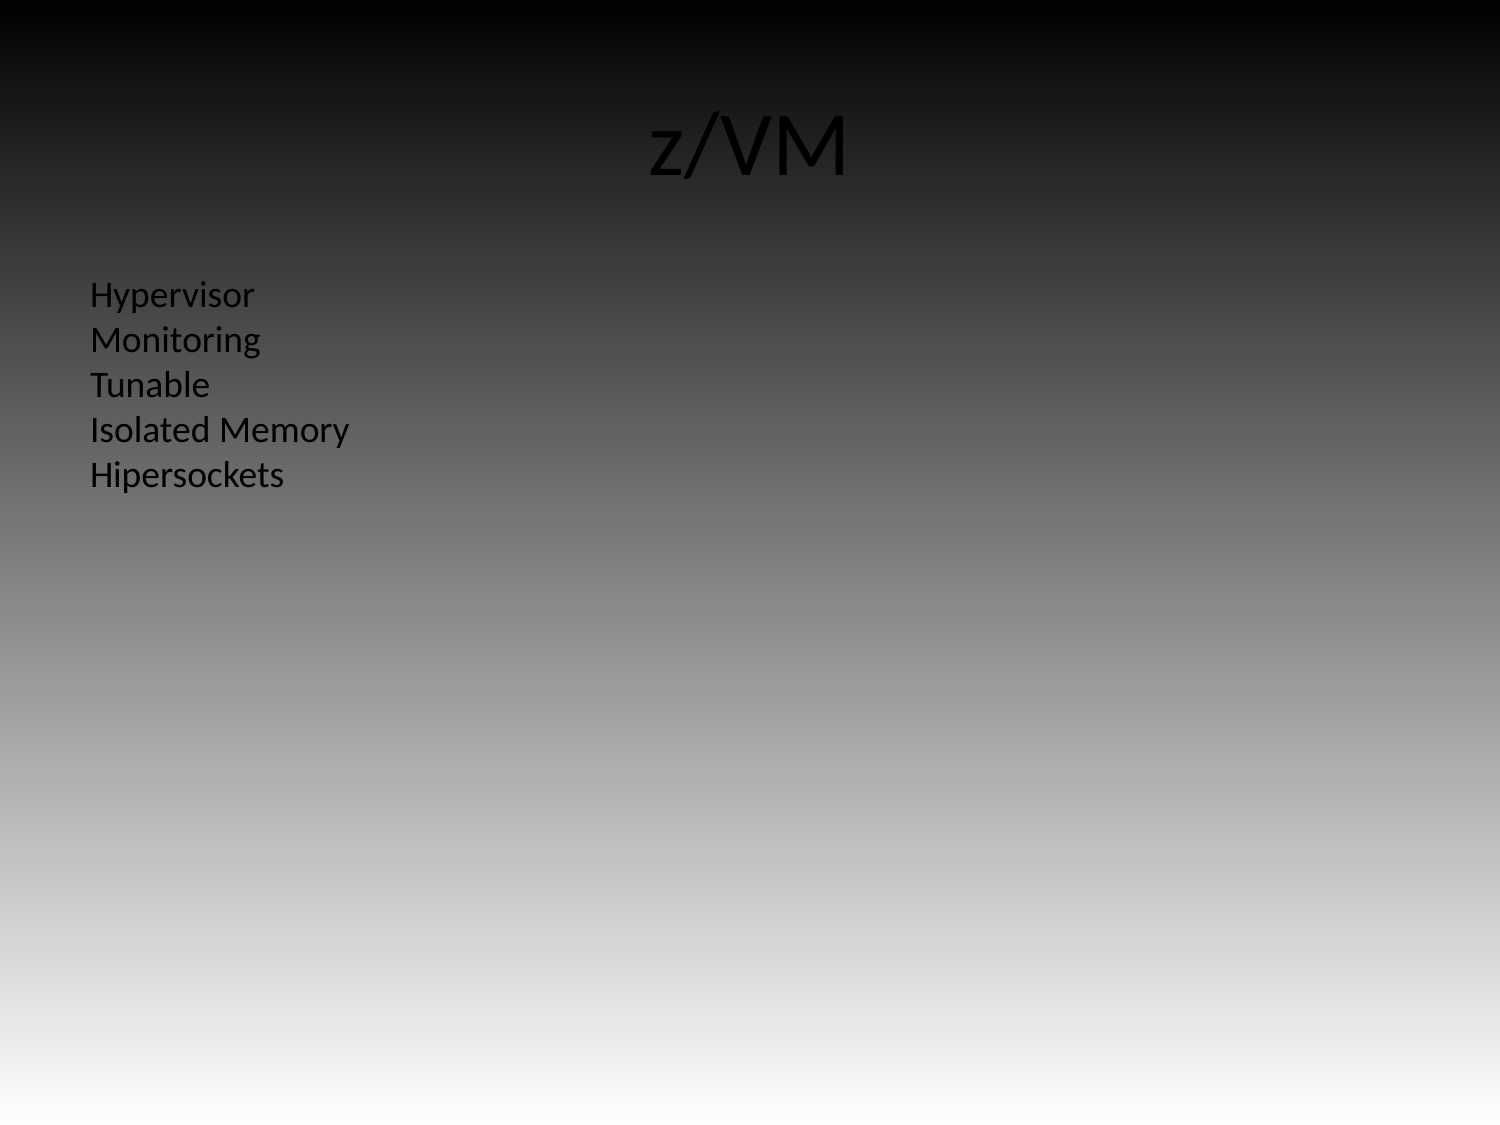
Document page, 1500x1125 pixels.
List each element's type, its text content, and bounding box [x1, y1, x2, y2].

title z/VM [75, 45, 1425, 233]
list Hypervisor Monitoring Tunable Isolated Memory Hipersockets [75, 262, 1425, 1005]
